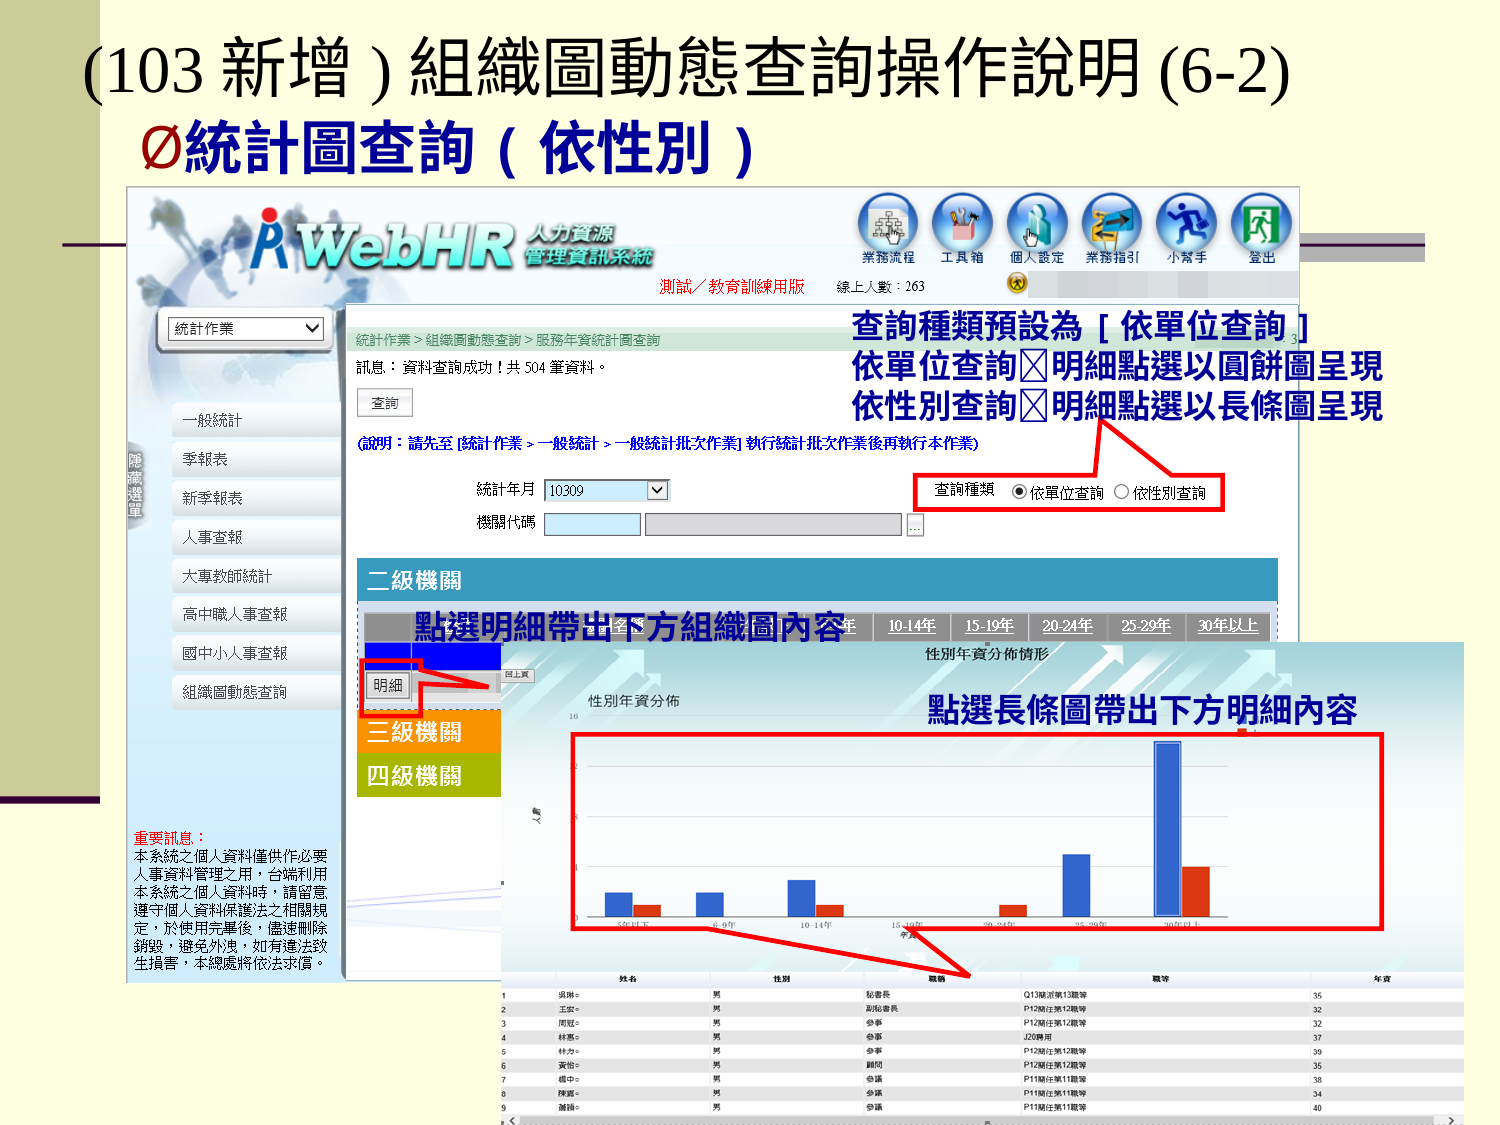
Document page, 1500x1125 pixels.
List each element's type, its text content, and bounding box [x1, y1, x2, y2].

text_box 查詢種類預設為[依單位查詢] 依單位查詢明細點選以圓餅圖呈現 依性別查詢明細點選以長條圖呈現 [837, 305, 1463, 376]
picture [1289, 394, 1300, 417]
text_box 點選明細帶出下方組織圖內容 [399, 607, 1026, 643]
picture [1024, 376, 1044, 380]
text_box (103新增)組織圖動態查詢操作說明(6-2) [67, 9, 1418, 122]
text_box 統計圖查詢(依性別) [124, 117, 1093, 188]
picture [576, 737, 1379, 971]
text_box 點選長條圖帶出下方明細內容 [912, 689, 1500, 734]
picture [126, 186, 1464, 1125]
